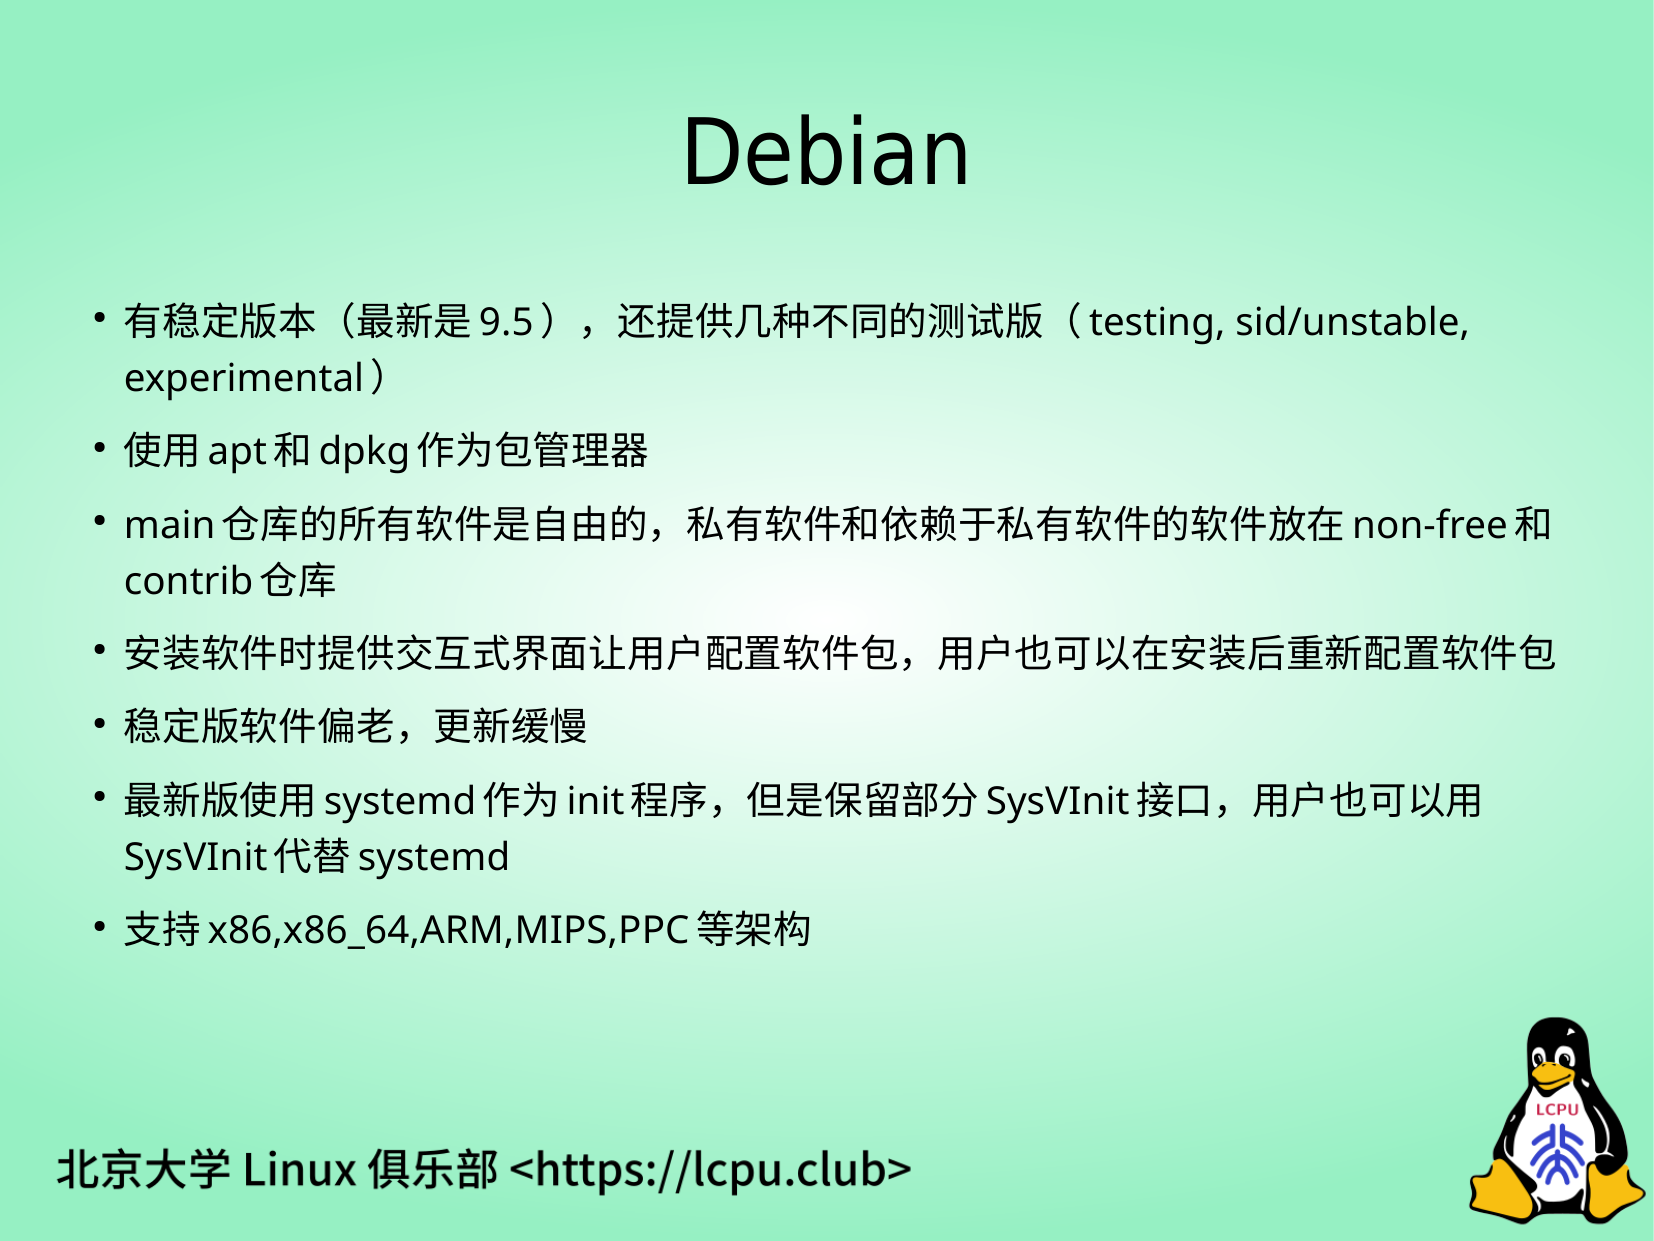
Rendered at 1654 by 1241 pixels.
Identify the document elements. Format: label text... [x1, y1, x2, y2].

title Debian [82, 49, 1571, 257]
list 有稳定版本（最新是9.5），还提供几种不同的测试版（testing, sid/unstable, experimental） 使用apt和dpkg作为包管理器 main仓库的所有软件是自由的，私有软件和依赖于私有软件的软件放在non-free和contrib仓库 安装软件时提供交互式界面让用户配置软件包，用户也可以在安装后重新配置软件包 稳定版软件偏老，更新缓慢 最新版使用systemd作为init程序，但是保留部分SysVInit接口，用户也可以用SysVInit代替systemd 支持x86,x86_64,ARM,MIPS,PPC等架构 [82, 290, 1571, 1010]
picture [0, 0, 1654, 1241]
